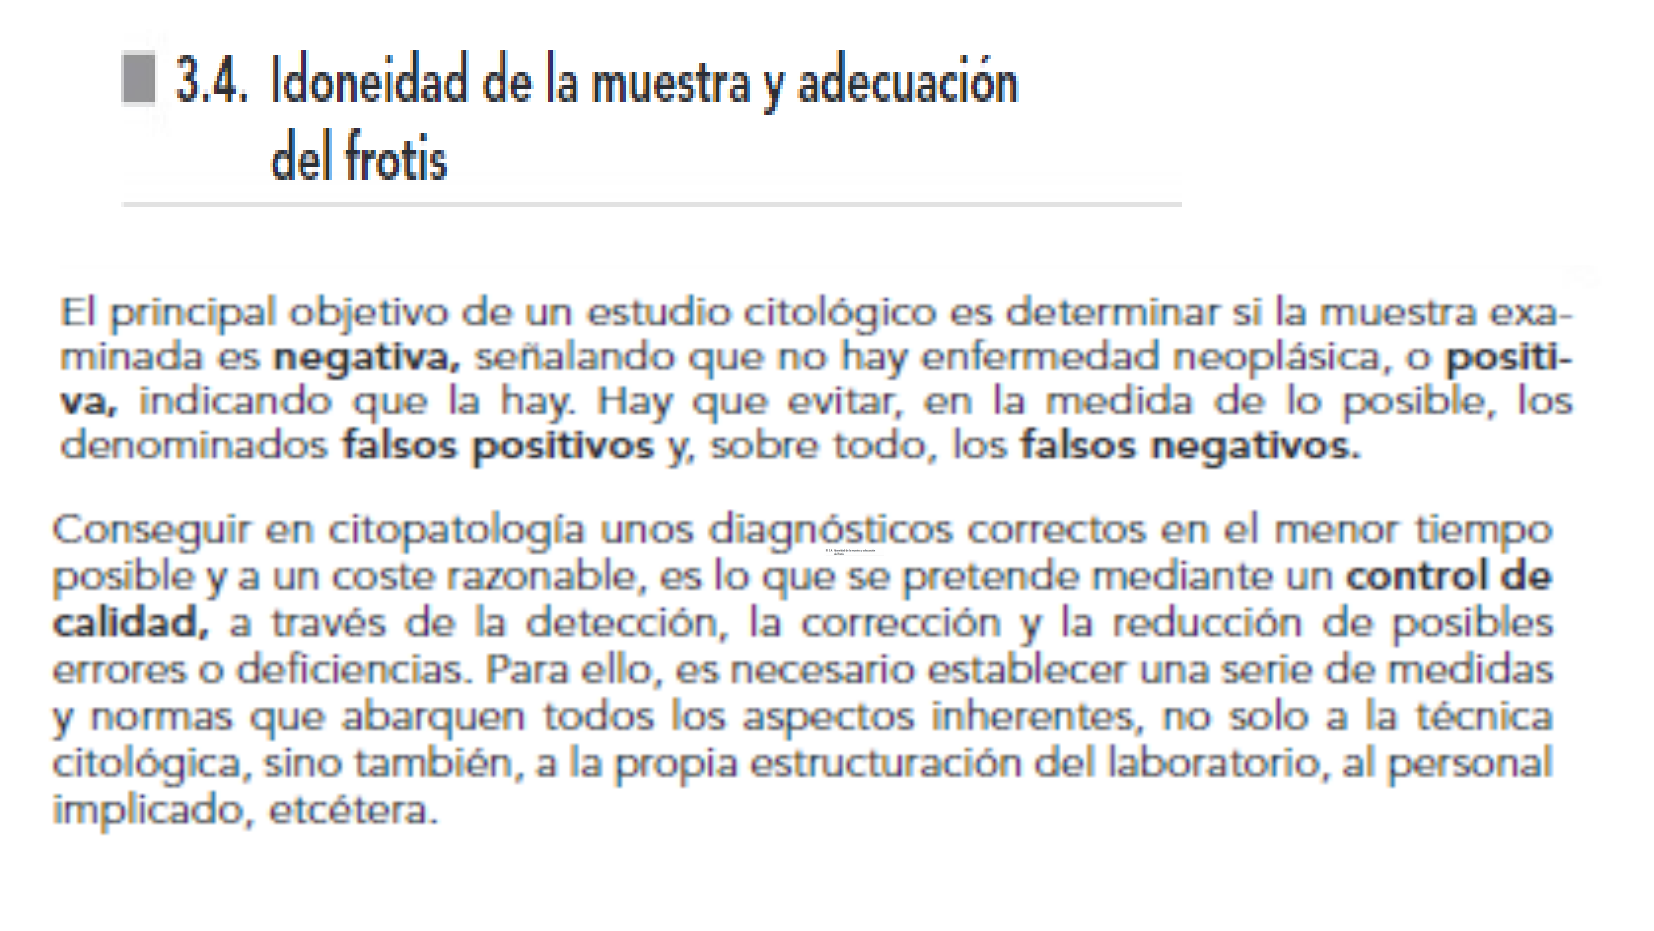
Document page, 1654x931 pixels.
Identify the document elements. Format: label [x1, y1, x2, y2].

picture [59, 265, 1625, 473]
picture [88, 29, 1182, 207]
picture [0, 501, 1625, 857]
